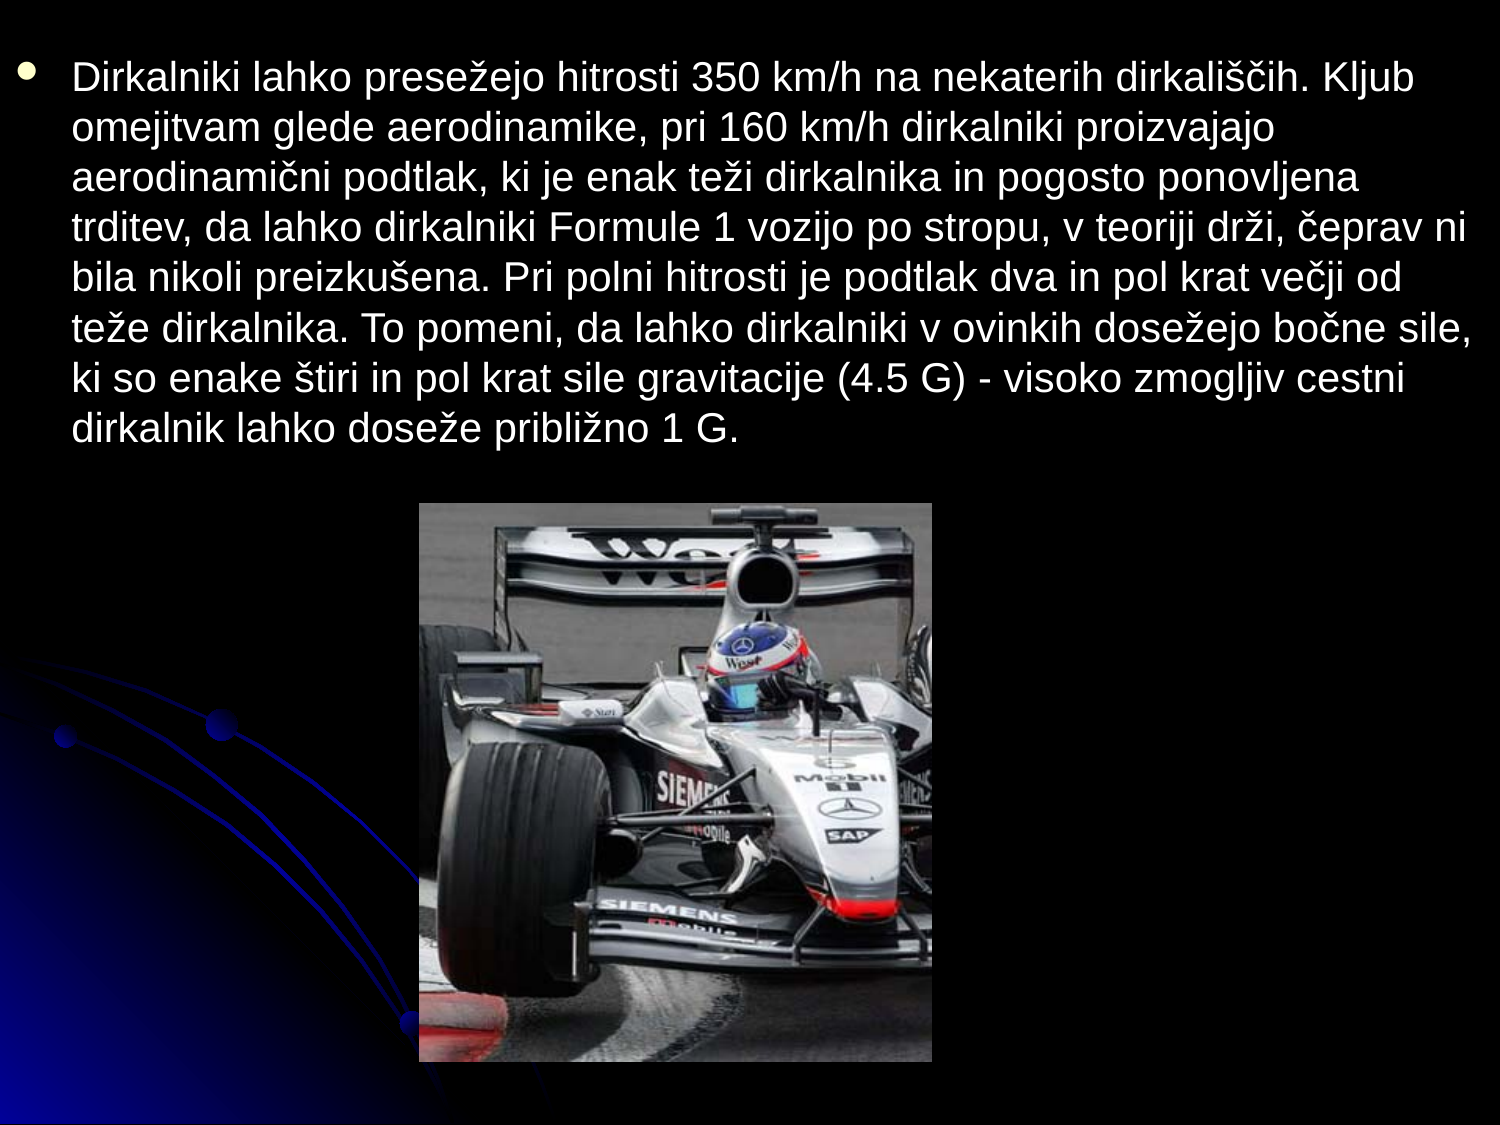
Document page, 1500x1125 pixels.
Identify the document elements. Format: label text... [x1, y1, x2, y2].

list Dirkalniki lahko presežejo hitrosti 350 km/h na nekaterih dirkališčih. Kljub omejitvam glede aerodinamike, pri 160 km/h dirkalniki proizvajajo aerodinamični podtlak, ki je enak teži dirkalnika in pogosto ponovljena trditev, da lahko dirkalniki Formule 1 vozijo po stropu, v teoriji drži, čeprav ni bila nikoli preizkušena. Pri polni hitrosti je podtlak dva in pol krat večji od teže dirkalnika. To pomeni, da lahko dirkalniki v ovinkih dosežejo bočne sile, ki so enake štiri in pol krat sile gravitacije (4.5 G) - visoko zmogljiv cestni dirkalnik lahko doseže približno 1 G. [0, 42, 1500, 1125]
picture [419, 503, 932, 1062]
